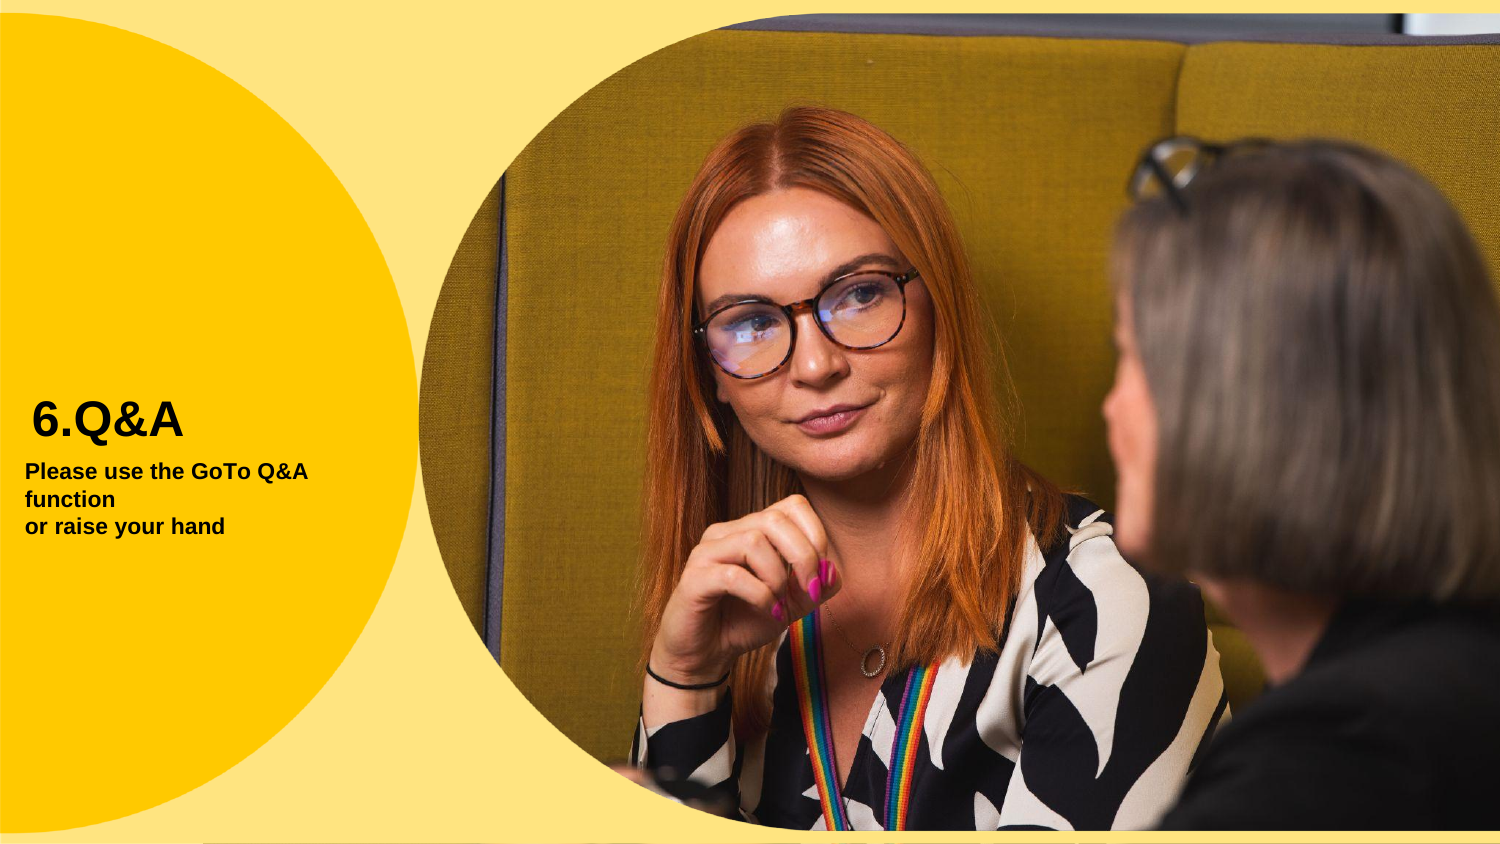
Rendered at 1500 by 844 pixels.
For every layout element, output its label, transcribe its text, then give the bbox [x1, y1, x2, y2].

title 6.Q&A [31, 304, 399, 530]
title Please use the GoTo Q&A function or raise your hand [25, 456, 339, 580]
